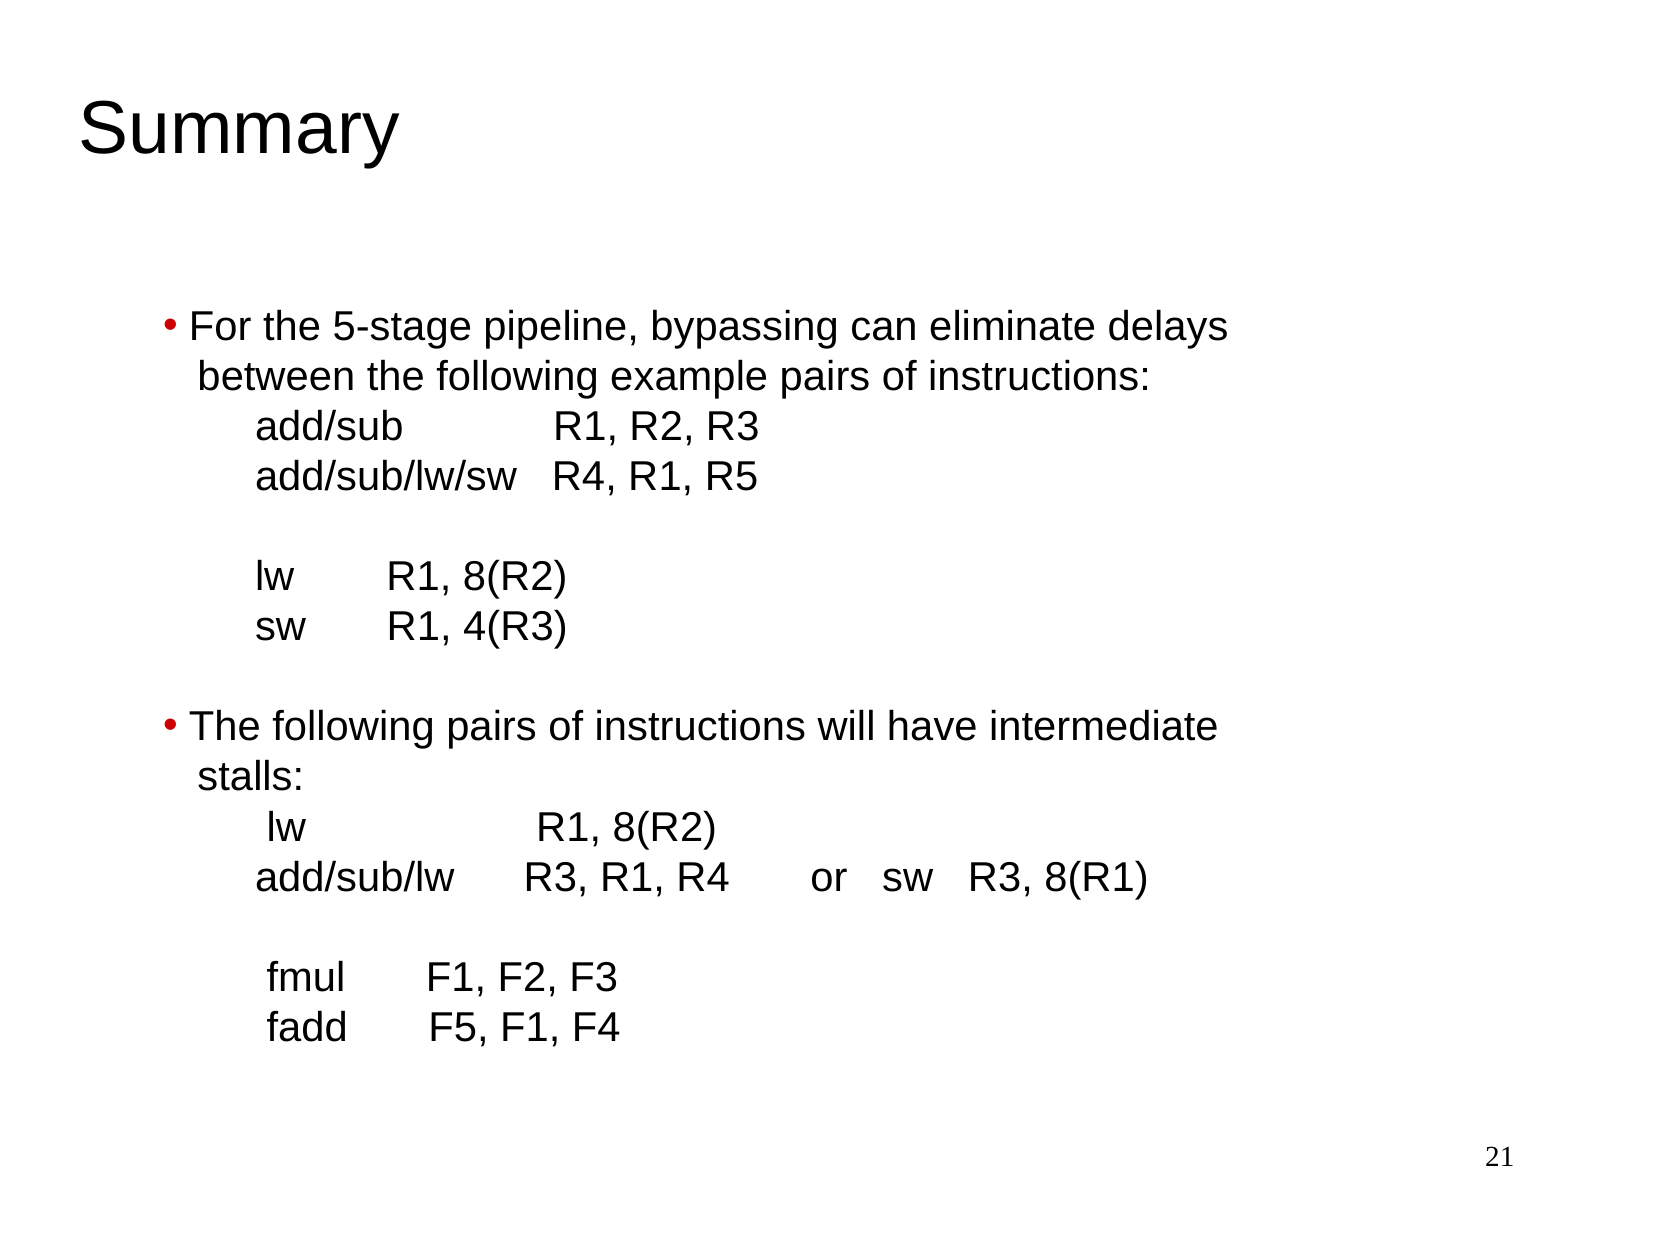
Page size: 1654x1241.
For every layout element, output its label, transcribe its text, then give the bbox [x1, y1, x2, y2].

text_box <number> [1184, 1129, 1530, 1213]
text_box For the 5-stage pipeline, bypassing can eliminate delays between the following example pairs of instructions: add/sub R1, R2, R3 add/sub/lw/sw R4, R1, R5 lw R1, 8(R2) sw R1, 4(R3) The following pairs of instructions will have intermediate stalls: lw R1, 8(R2) add/sub/lw R3, R1, R4 or sw R3, 8(R1) fmul F1, F2, F3 fadd F5, F1, F4 [148, 291, 1245, 1058]
text_box Summary [64, 71, 415, 177]
